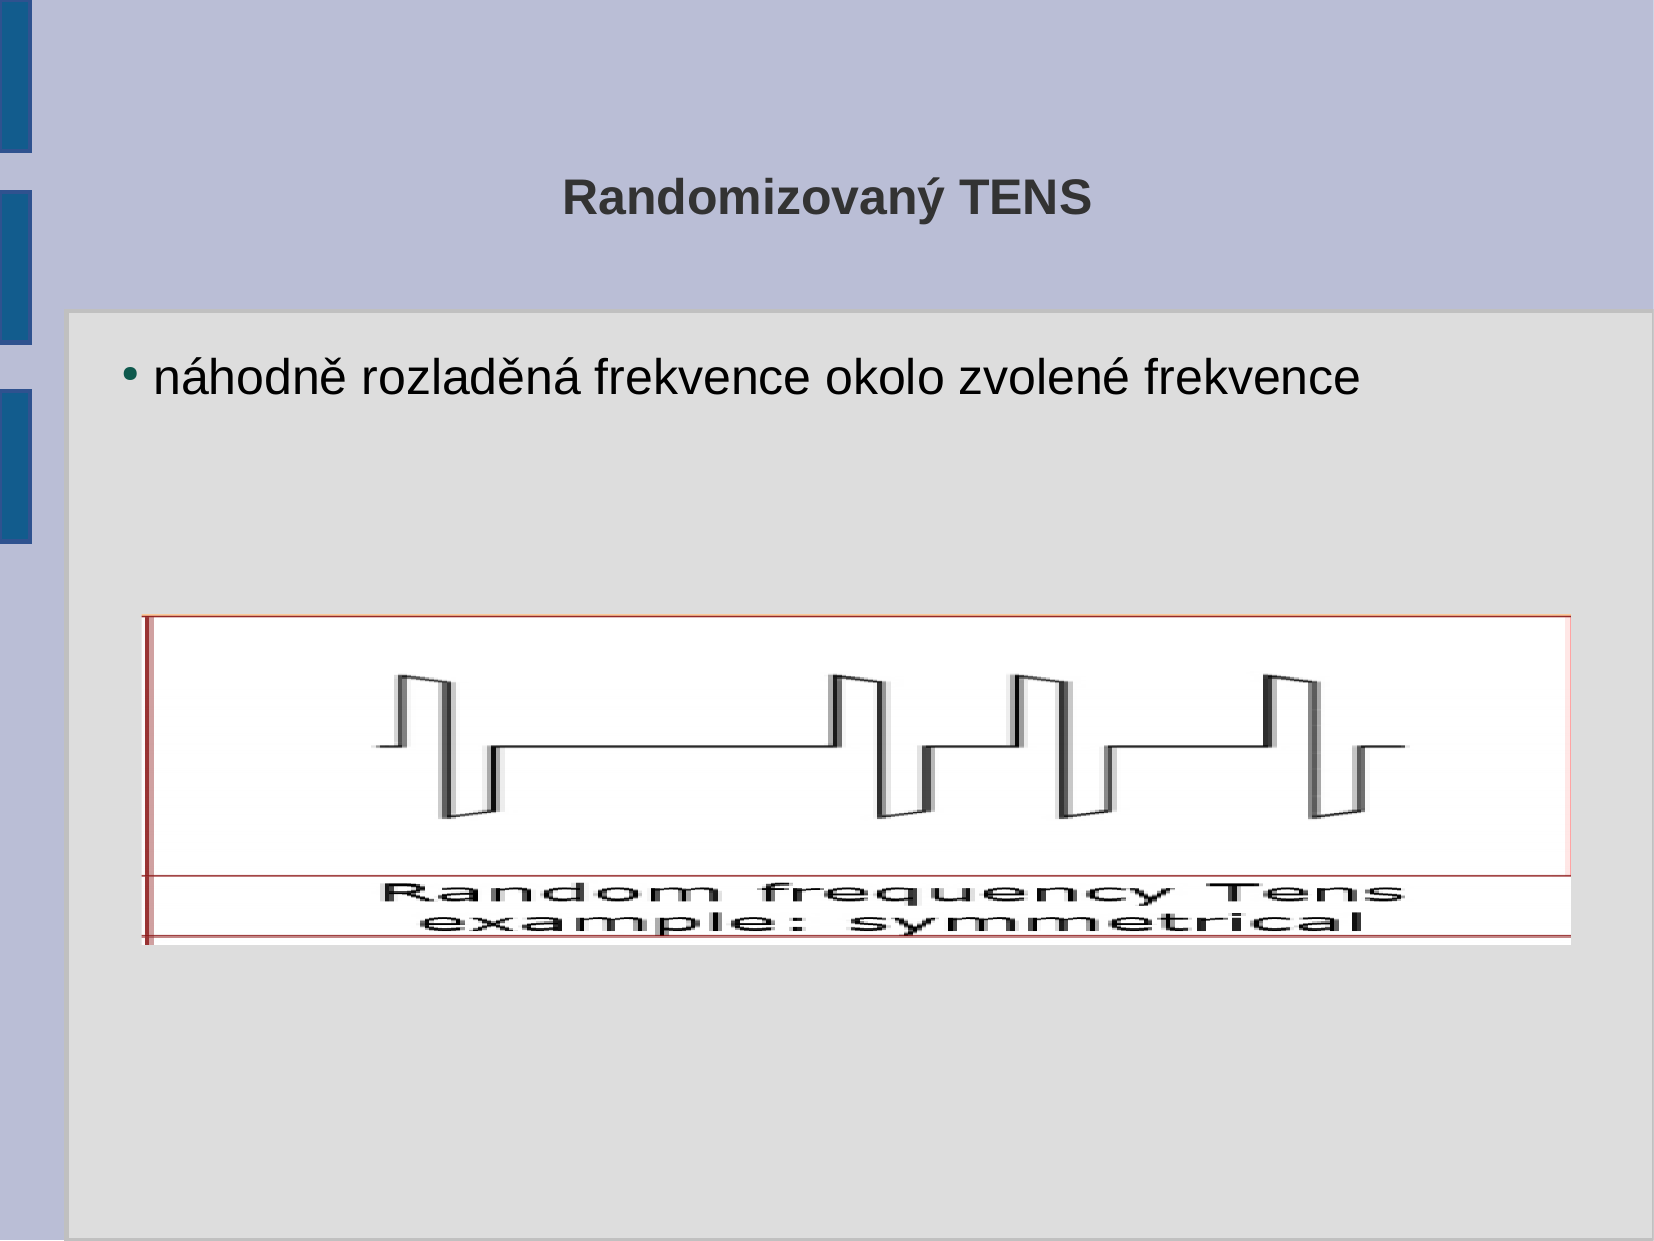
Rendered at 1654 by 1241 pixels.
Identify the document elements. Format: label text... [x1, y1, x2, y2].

picture [141, 614, 1571, 945]
list náhodně rozladěná frekvence okolo zvolené frekvence [121, 344, 1534, 718]
title Randomizovaný TENS [121, 91, 1534, 299]
